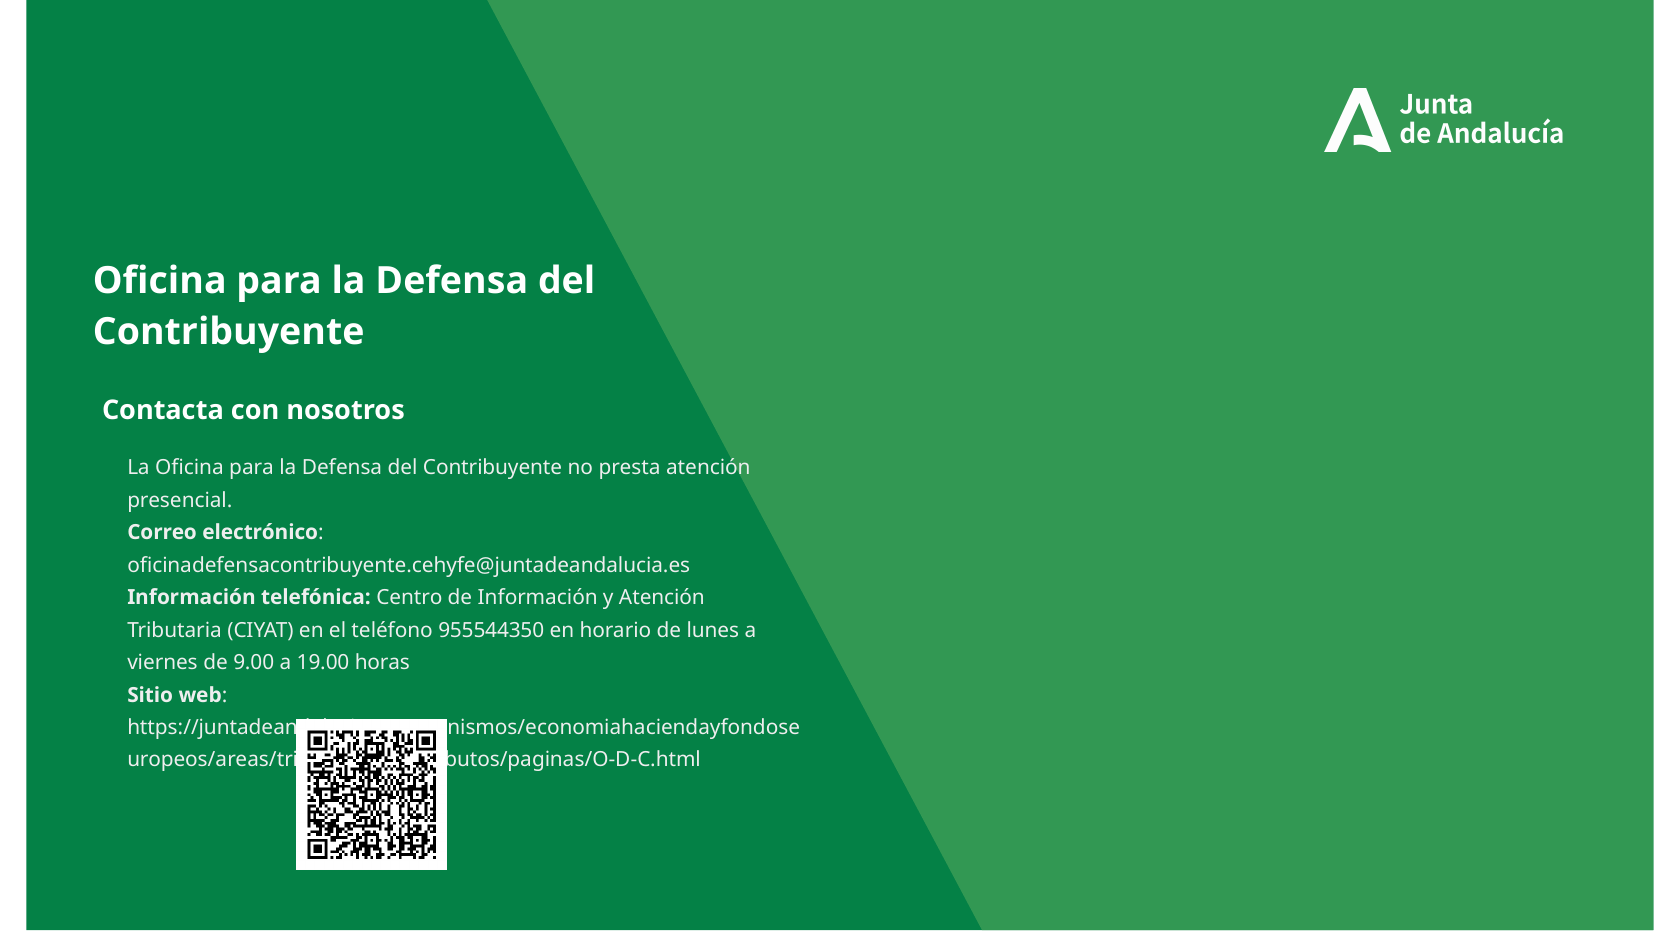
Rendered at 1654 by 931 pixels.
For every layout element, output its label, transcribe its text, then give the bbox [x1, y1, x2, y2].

text_box La Oficina para la Defensa del Contribuyente no presta atención presencial. Correo electrónico: oficinadefensacontribuyente.cehyfe@juntadeandalucia.es Información telefónica: Centro de Información y Atención Tributaria (CIYAT) en el teléfono 955544350 en horario de lunes a viernes de 9.00 a 19.00 horas Sitio web: https://juntadeandalucia.es/organismos/economiahaciendayfondoseuropeos/areas/tributos-juego/tributos/paginas/O-D-C.html [112, 440, 817, 894]
text_box Oficina para la Defensa del Contribuyente [78, 246, 787, 356]
picture [1324, 88, 1565, 152]
text_box [26, 0, 1654, 931]
text_box Contacta con nosotros [87, 383, 796, 433]
picture [296, 719, 447, 870]
